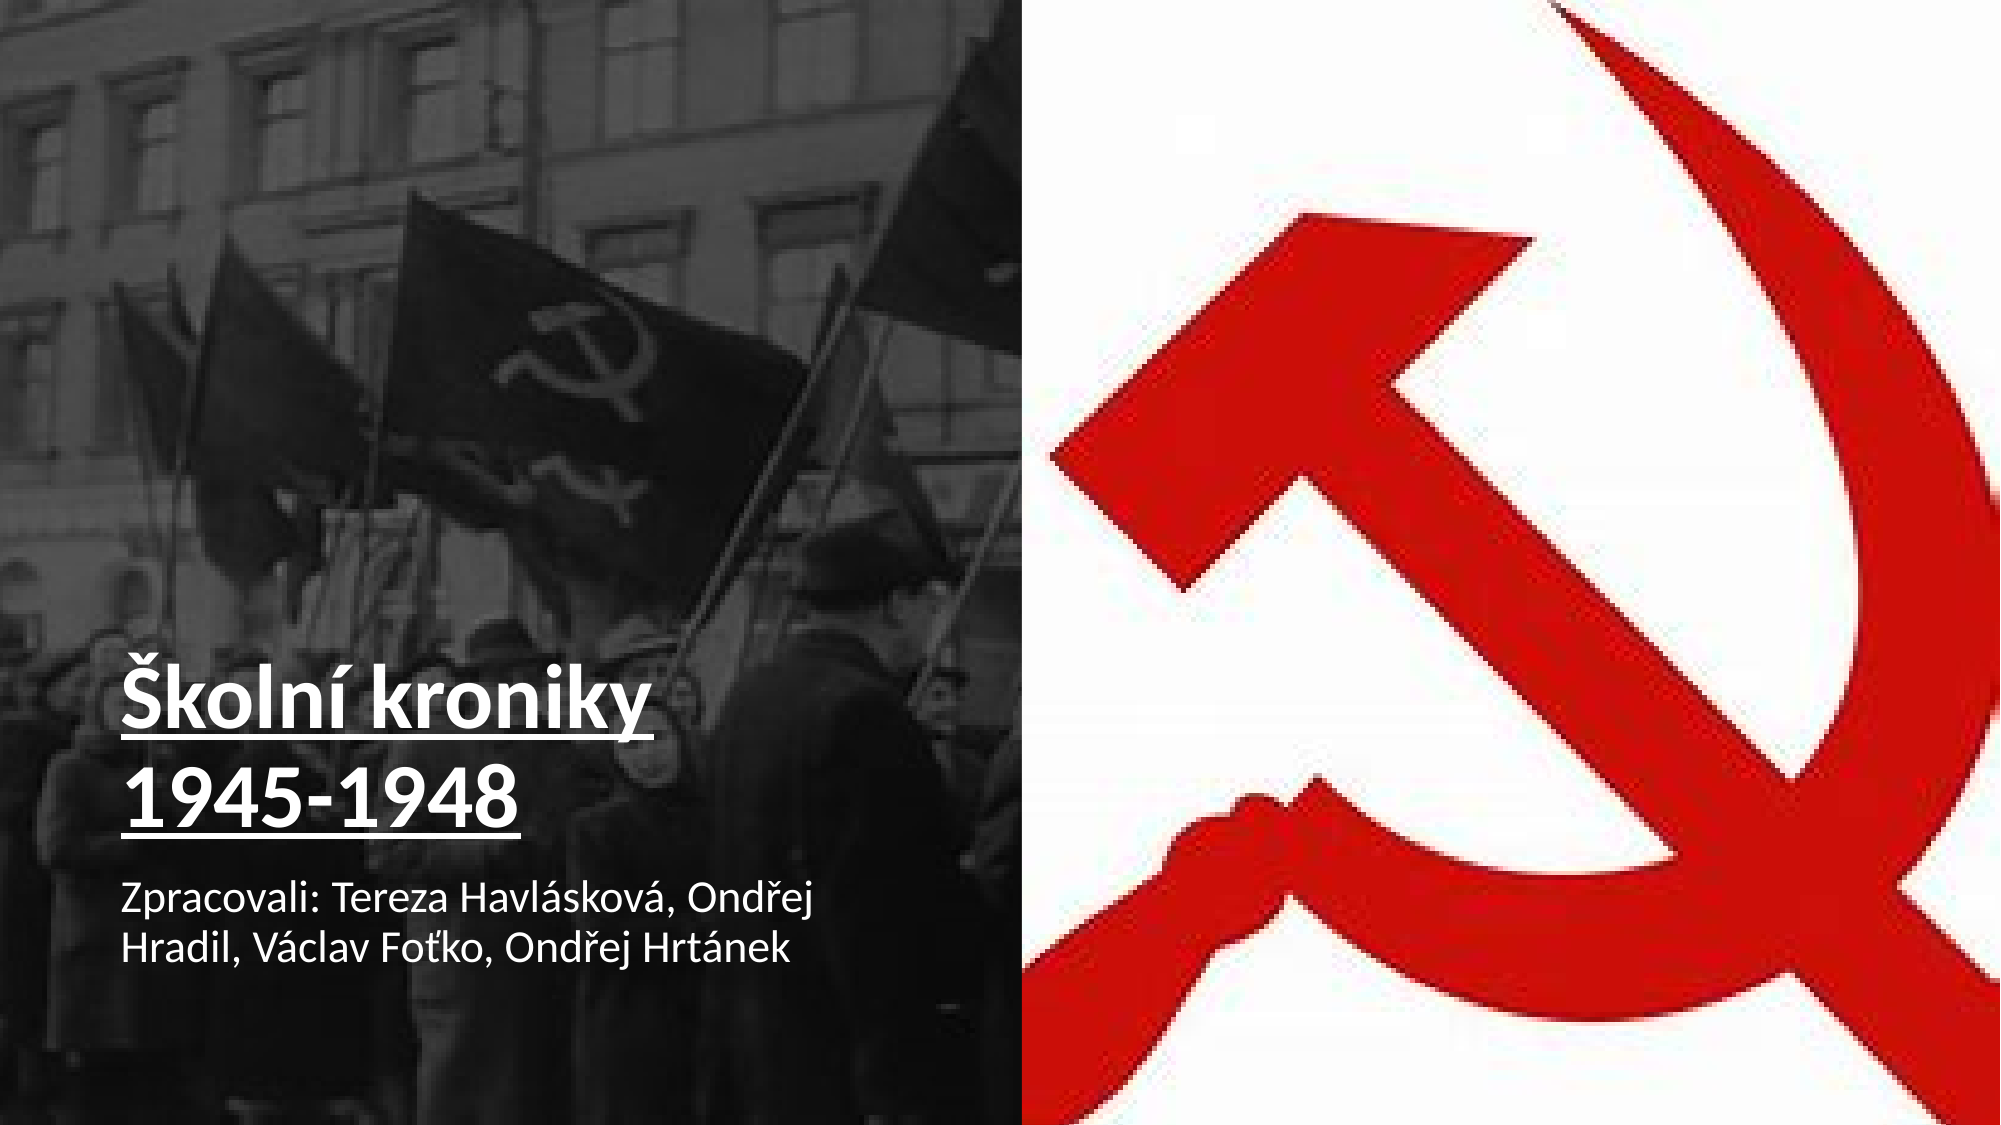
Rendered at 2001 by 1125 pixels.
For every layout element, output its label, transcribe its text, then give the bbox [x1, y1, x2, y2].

subtitle Zpracovali: Tereza Havlásková, Ondřej Hradil, Václav Foťko, Ondřej Hrtánek [105, 865, 864, 993]
title Školní kroniky 1945-1948 [105, 105, 864, 855]
picture [0, 0, 2000, 1125]
